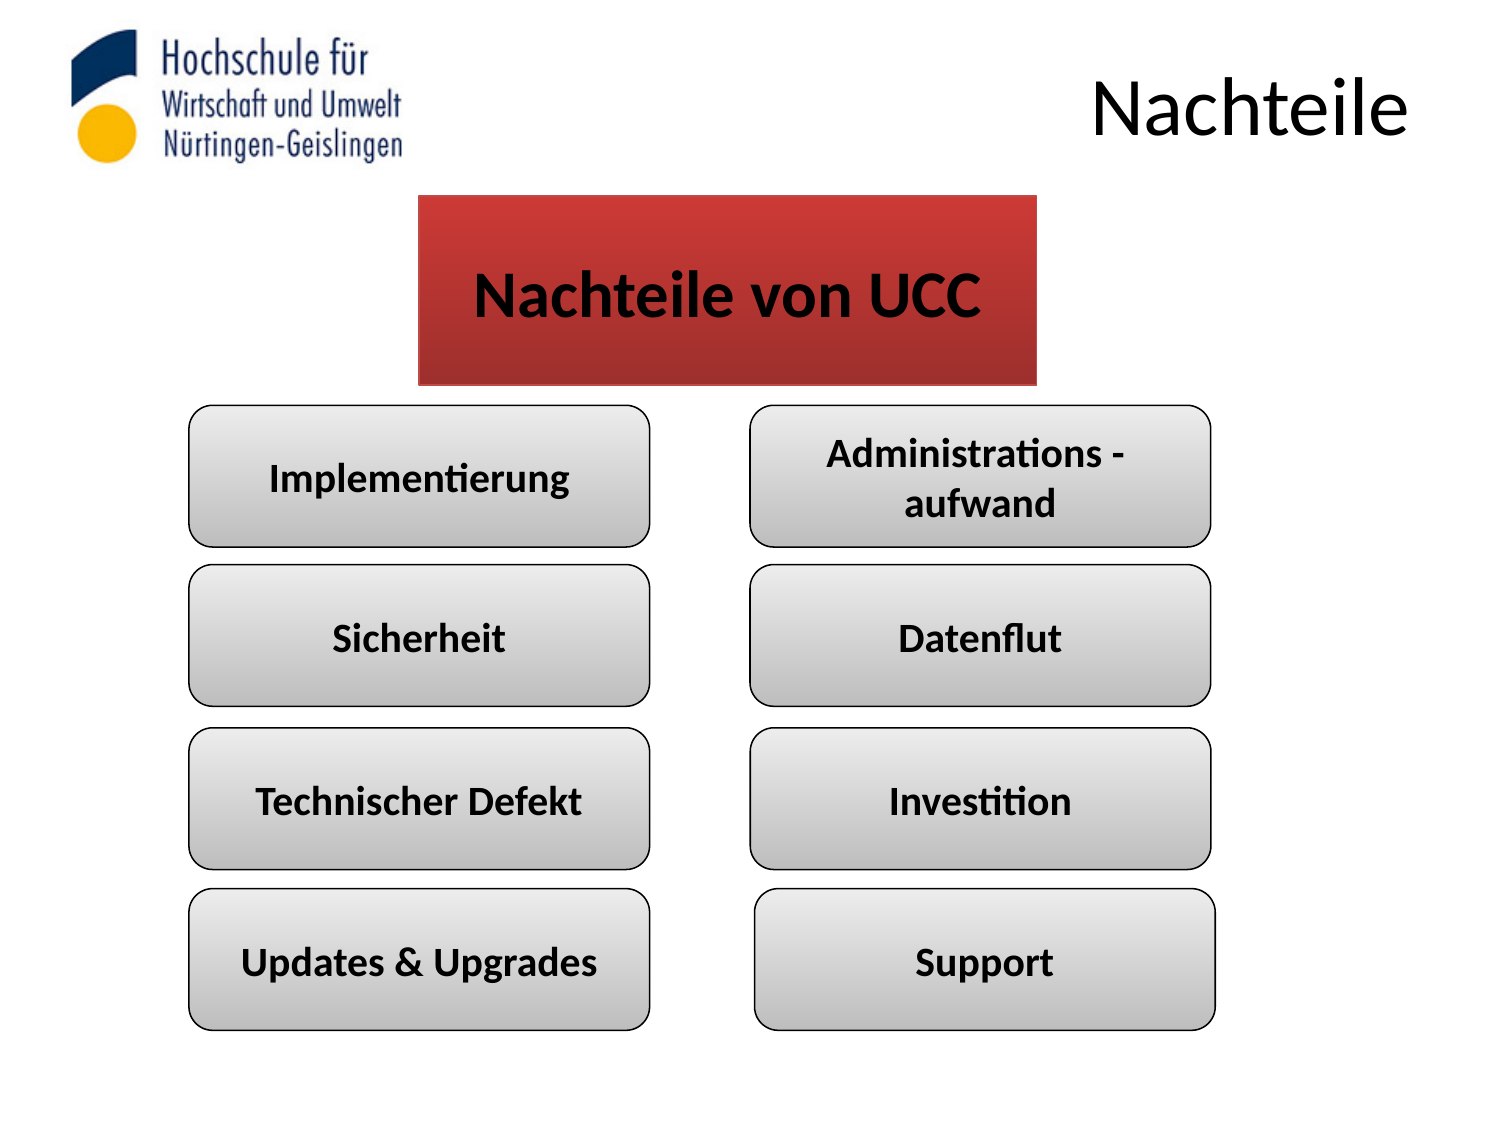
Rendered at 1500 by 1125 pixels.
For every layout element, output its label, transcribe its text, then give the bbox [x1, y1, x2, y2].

text_box Support [754, 888, 1216, 1031]
text_box Administrations - aufwand [750, 405, 1211, 548]
text_box Implementierung [188, 405, 650, 548]
text_box Nachteile von UCC [419, 196, 1037, 386]
picture [3, 19, 472, 176]
text_box Technischer Defekt [188, 727, 650, 870]
title Nachteile [75, 45, 1425, 233]
text_box Updates & Upgrades [188, 888, 650, 1031]
text_box Datenflut [750, 564, 1211, 707]
text_box Sicherheit [188, 564, 650, 707]
text_box Investition [750, 727, 1211, 870]
